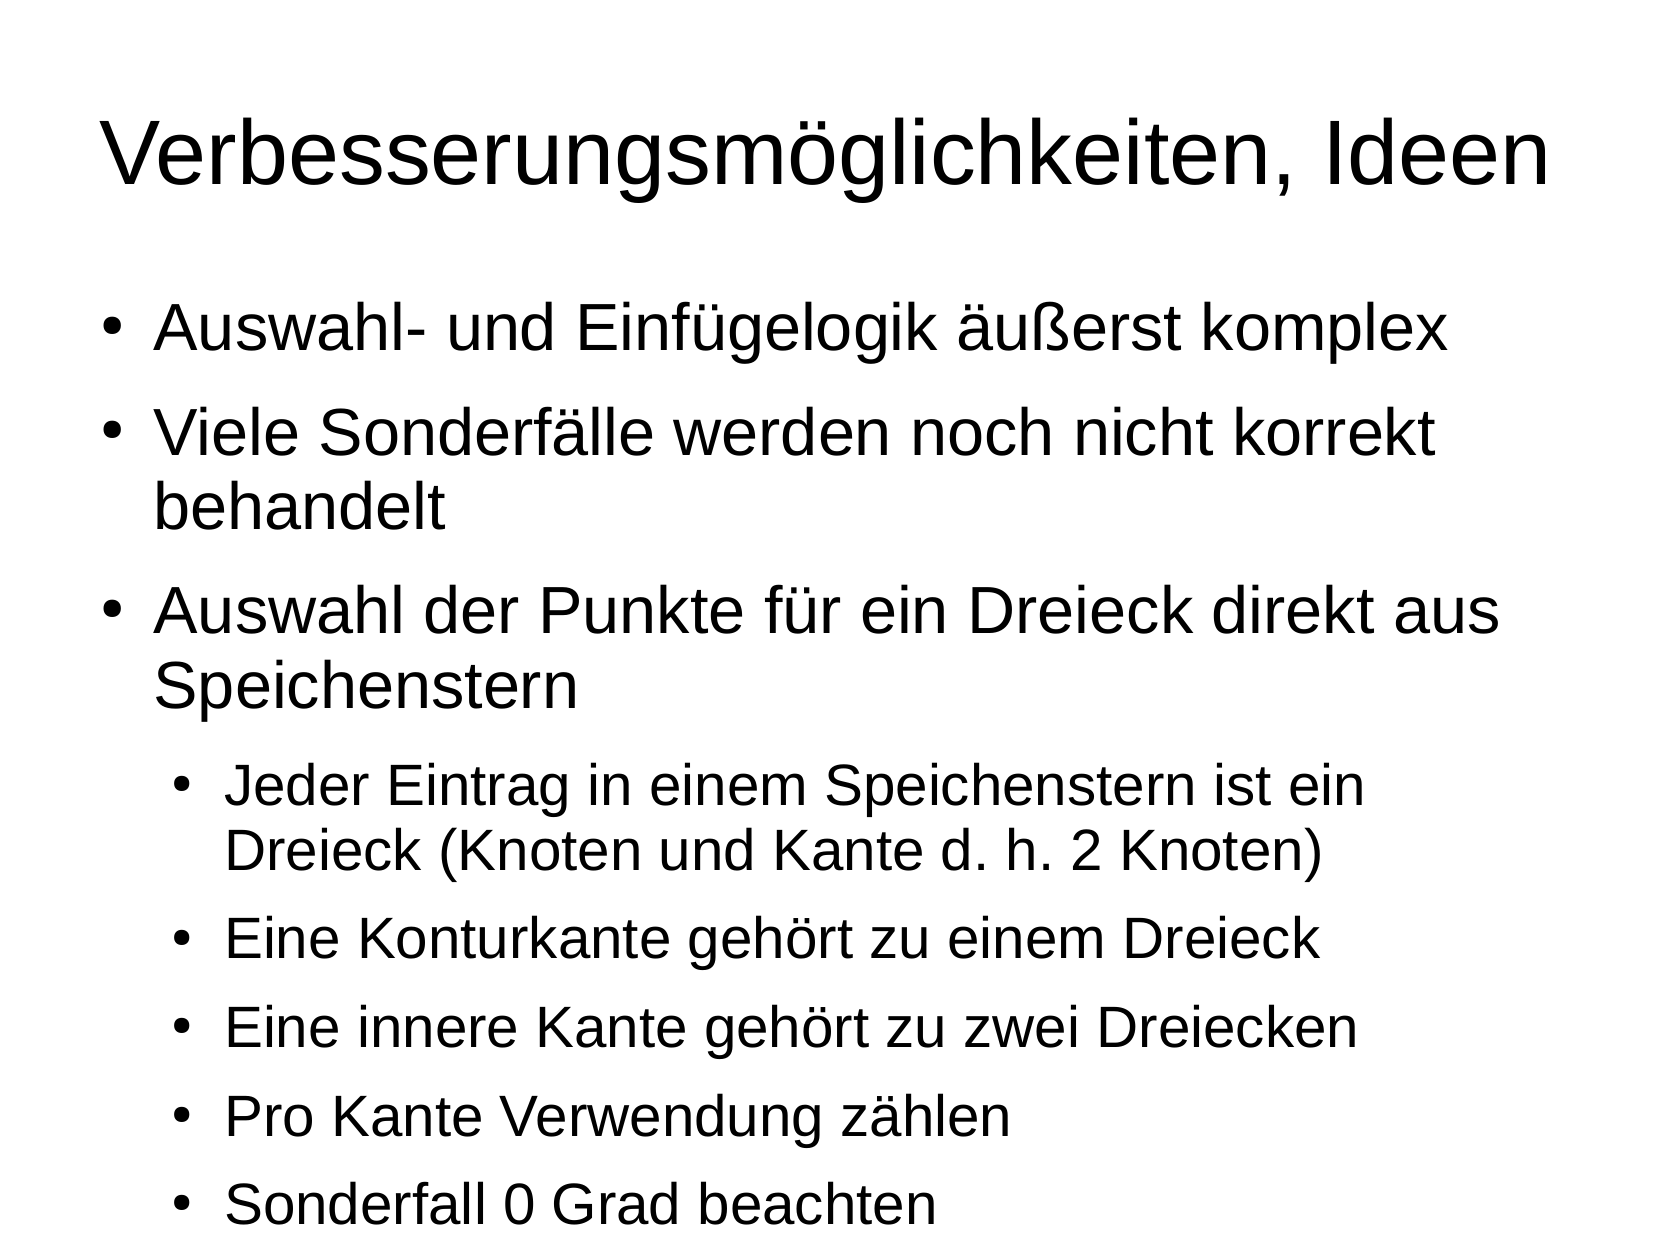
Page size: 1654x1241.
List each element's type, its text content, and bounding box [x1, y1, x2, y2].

title Verbesserungsmöglichkeiten, Ideen [82, 56, 1571, 250]
list Auswahl- und Einfügelogik äußerst komplex Viele Sonderfälle werden noch nicht korrekt behandelt Auswahl der Punkte für ein Dreieck direkt aus Speichenstern Jeder Eintrag in einem Speichenstern ist ein Dreieck (Knoten und Kante d. h. 2 Knoten) Eine Konturkante gehört zu einem Dreieck Eine innere Kante gehört zu zwei Dreiecken Pro Kante Verwendung zählen Sonderfall 0 Grad beachten [82, 290, 1571, 1236]
